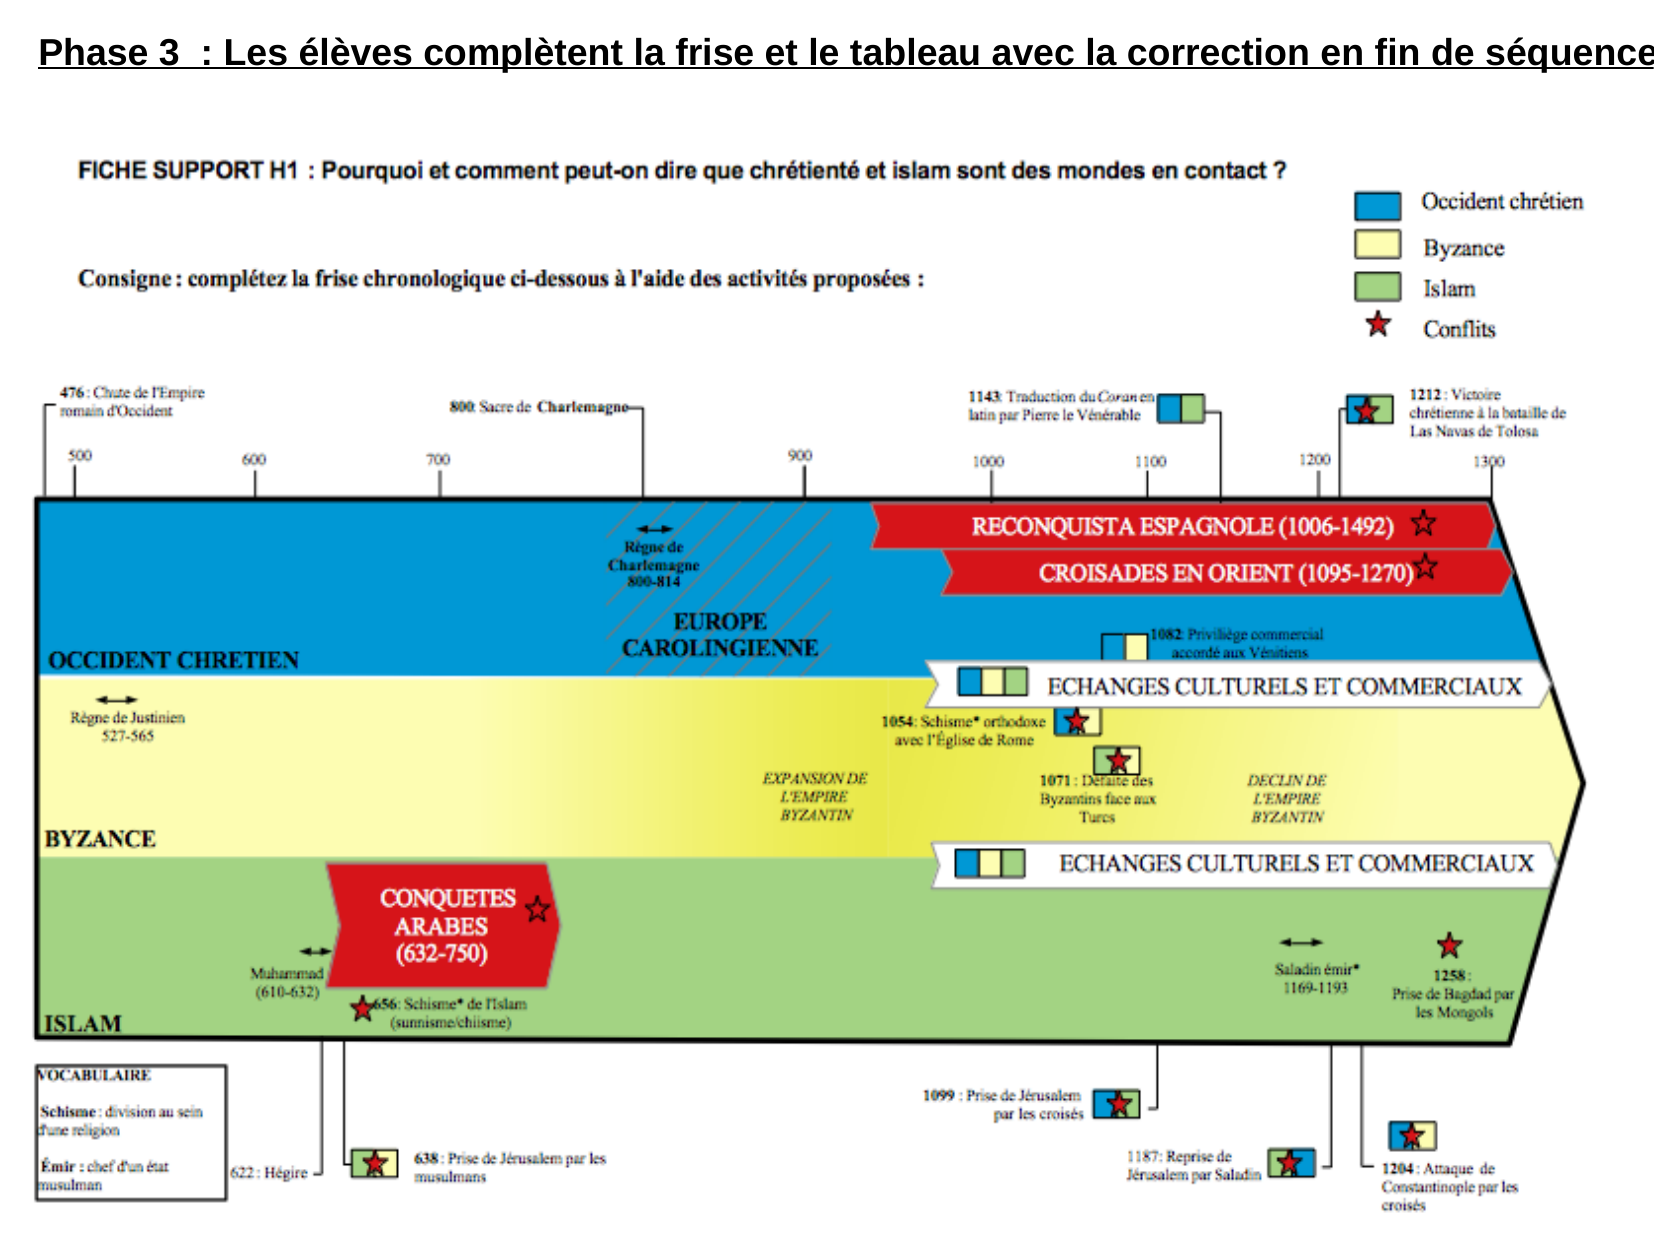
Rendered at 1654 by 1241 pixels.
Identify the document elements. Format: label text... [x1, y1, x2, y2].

text_box Phase 3 : Les élèves complètent la frise et le tableau avec la correction en fin de séquence [23, 23, 1654, 125]
picture [23, 136, 1610, 1229]
